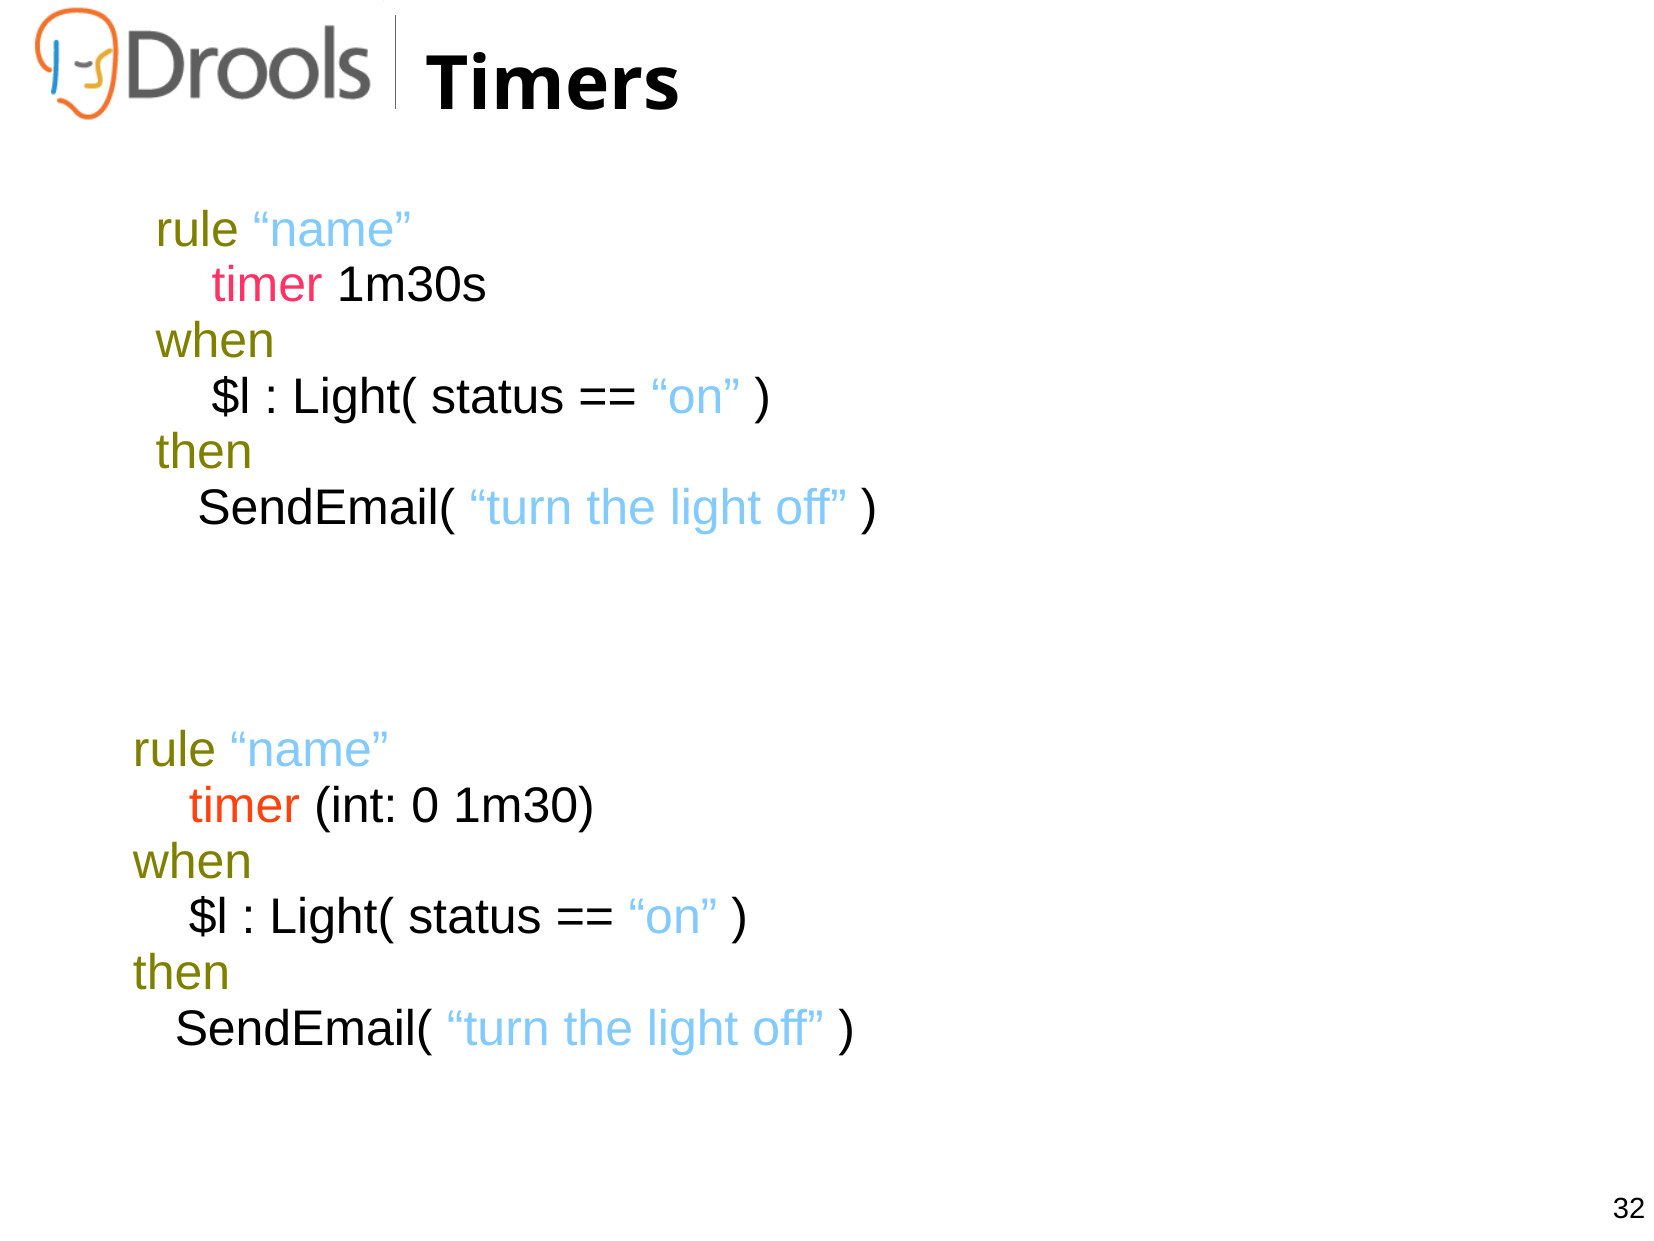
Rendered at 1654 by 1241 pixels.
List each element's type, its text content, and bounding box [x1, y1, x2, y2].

title Timers [410, 17, 1640, 139]
picture [29, 0, 384, 126]
text_box rule “name” timer 1m30s when $l : Light( status == “on” ) then SendEmail( “turn the light off” ) [140, 193, 893, 543]
text_box rule “name” timer (int: 0 1m30) when $l : Light( status == “on” ) then SendEmail( “turn the light off” ) [118, 713, 871, 1064]
